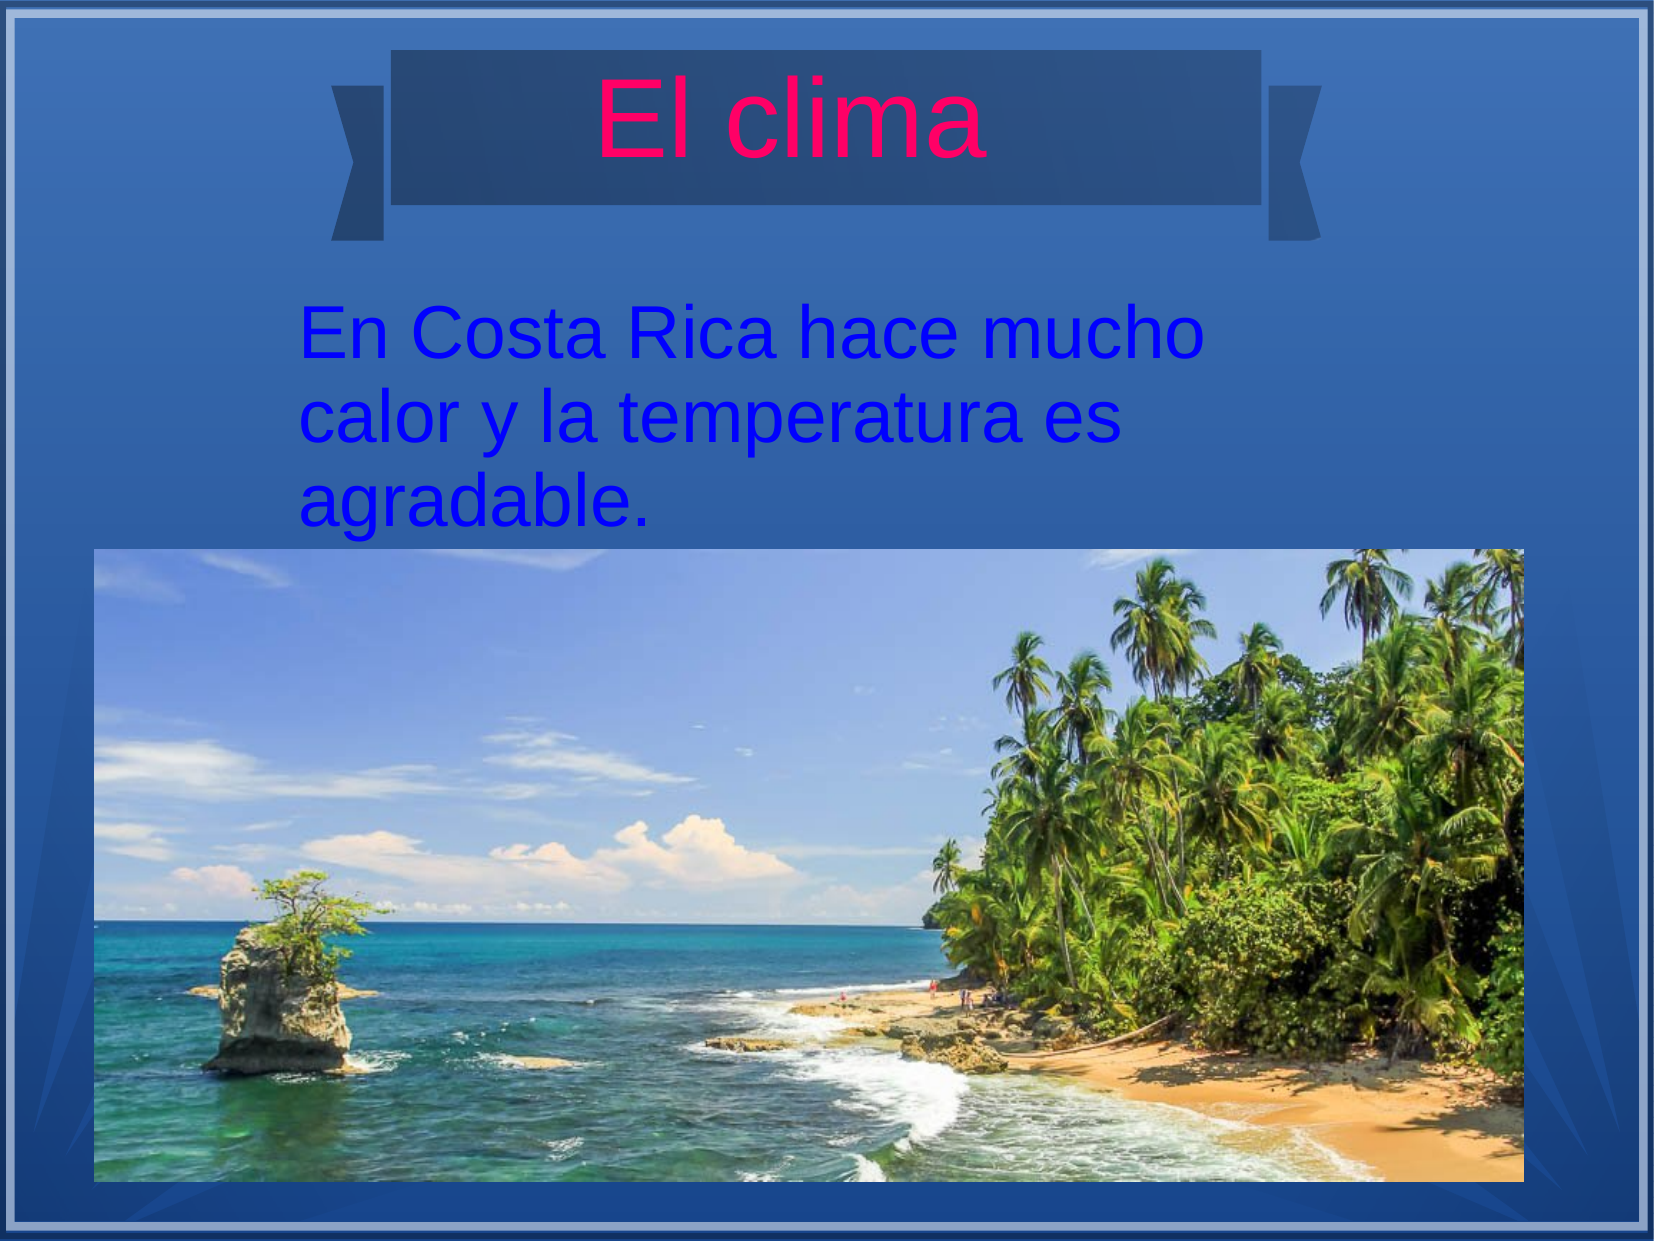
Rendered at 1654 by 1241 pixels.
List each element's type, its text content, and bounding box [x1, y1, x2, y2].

text_box El clima [578, 48, 1040, 189]
picture [94, 549, 1524, 1182]
text_box En Costa Rica hace mucho calor y la temperatura es agradable. [283, 283, 1359, 549]
